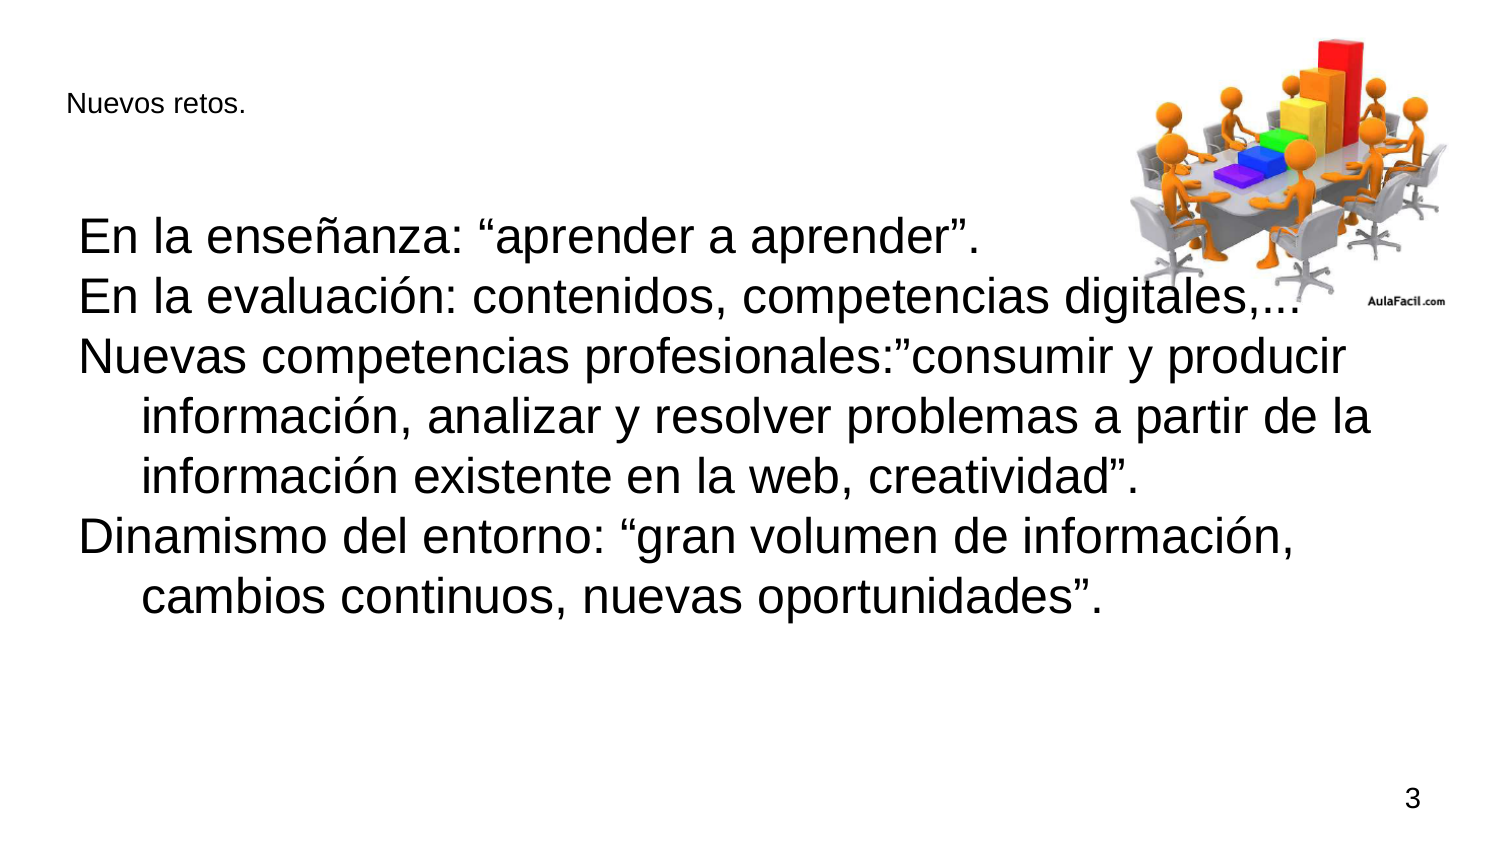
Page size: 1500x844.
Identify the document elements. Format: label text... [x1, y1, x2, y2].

picture [1117, 15, 1449, 68]
picture [1117, 163, 1449, 189]
slide_number <número> [1389, 764, 1480, 830]
list En la enseñanza: “aprender a aprender”. En la evaluación: contenidos, competencias digitales,... Nuevas competencias profesionales:”consumir y producir información, analizar y resolver problemas a partir de la información existente en la web, creatividad”. Dinamismo del entorno: “gran volumen de información, cambios continuos, nuevas oportunidades”. [51, 189, 1449, 750]
title Nuevos retos. [51, 68, 1449, 163]
